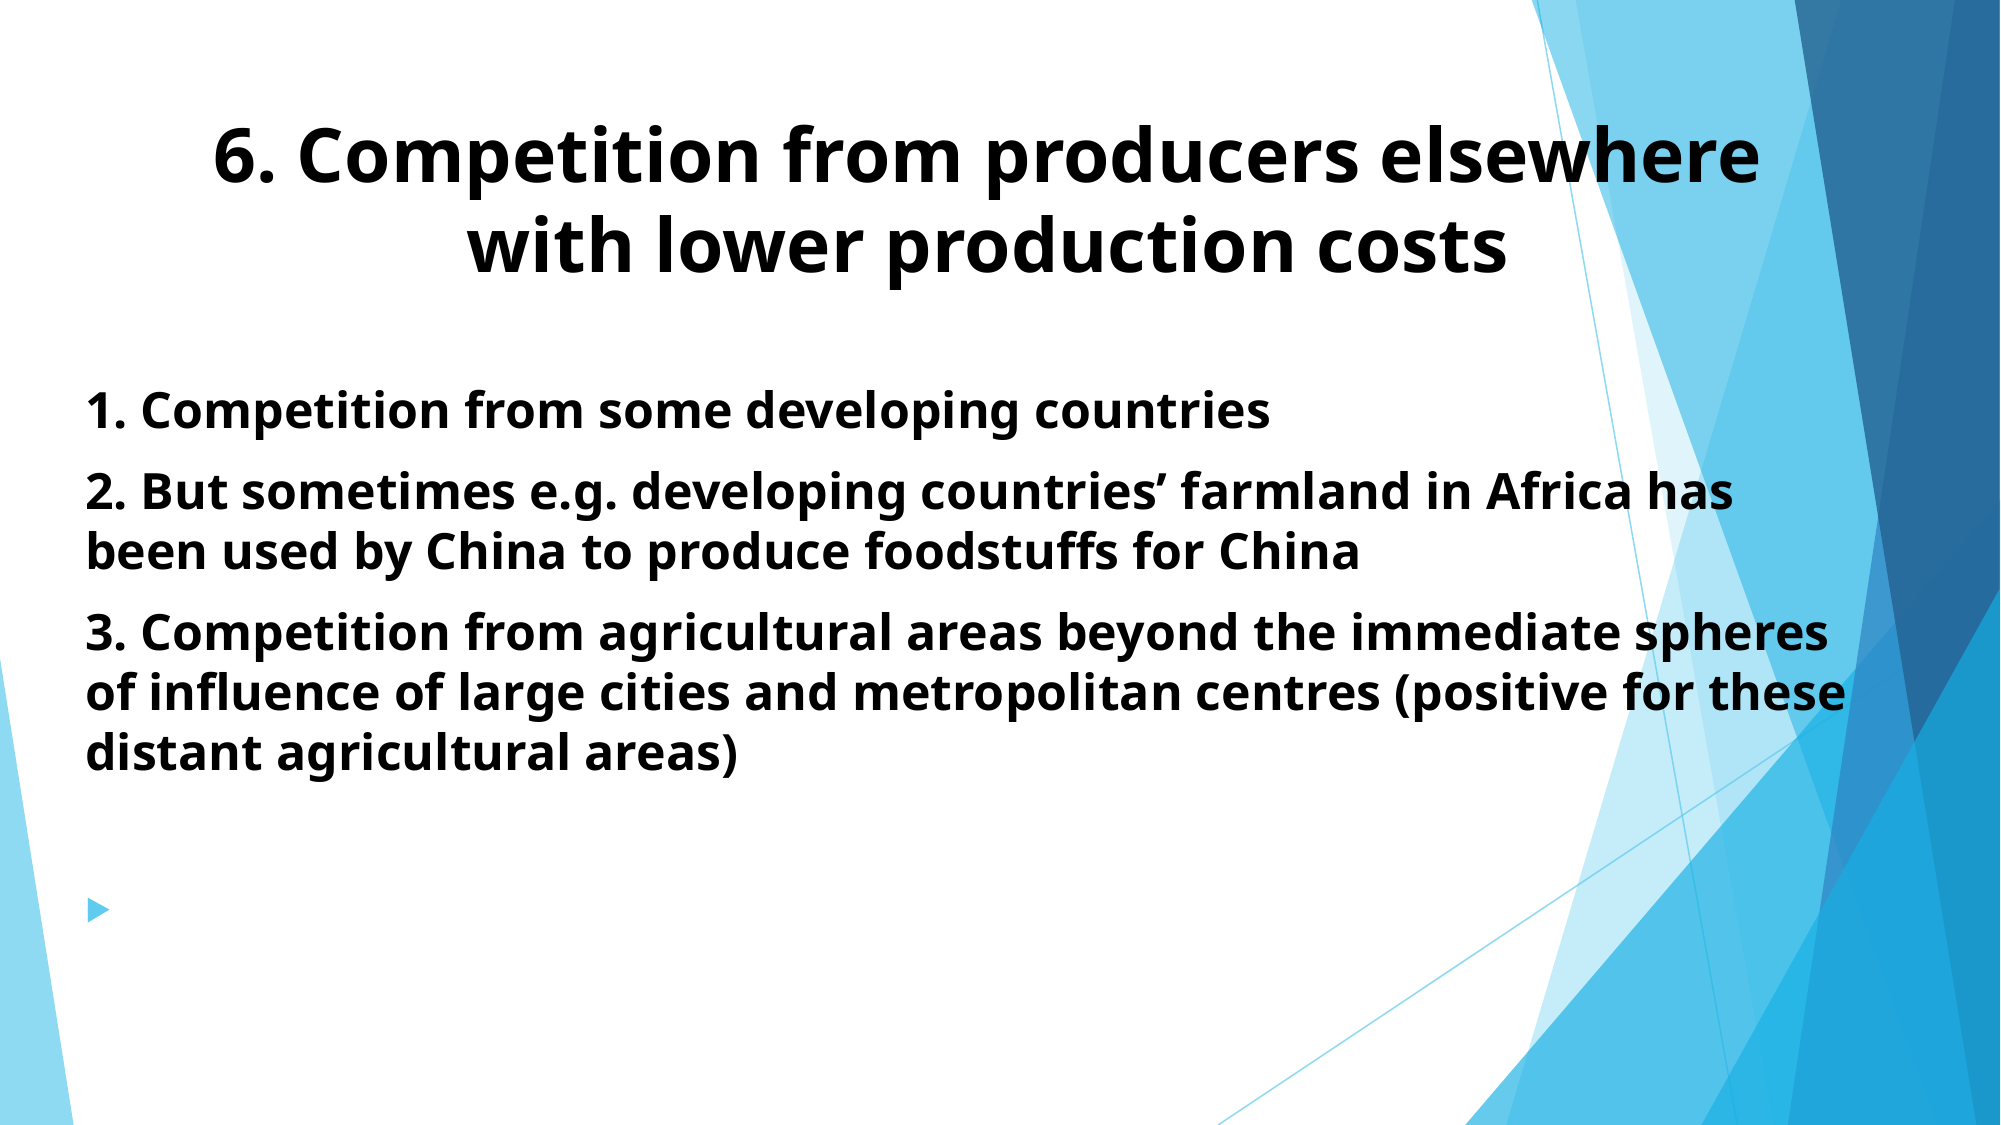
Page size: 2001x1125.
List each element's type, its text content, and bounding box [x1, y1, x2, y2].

list 1. Competition from some developing countries 2. But sometimes e.g. developing countries’ farmland in Africa has been used by China to produce foodstuffs for China 3. Competition from agricultural areas beyond the immediate spheres of influence of large cities and metropolitan centres (positive for these distant agricultural areas) [70, 371, 1865, 809]
title 6. Competition from producers elsewhere with lower production costs [111, 99, 1865, 317]
